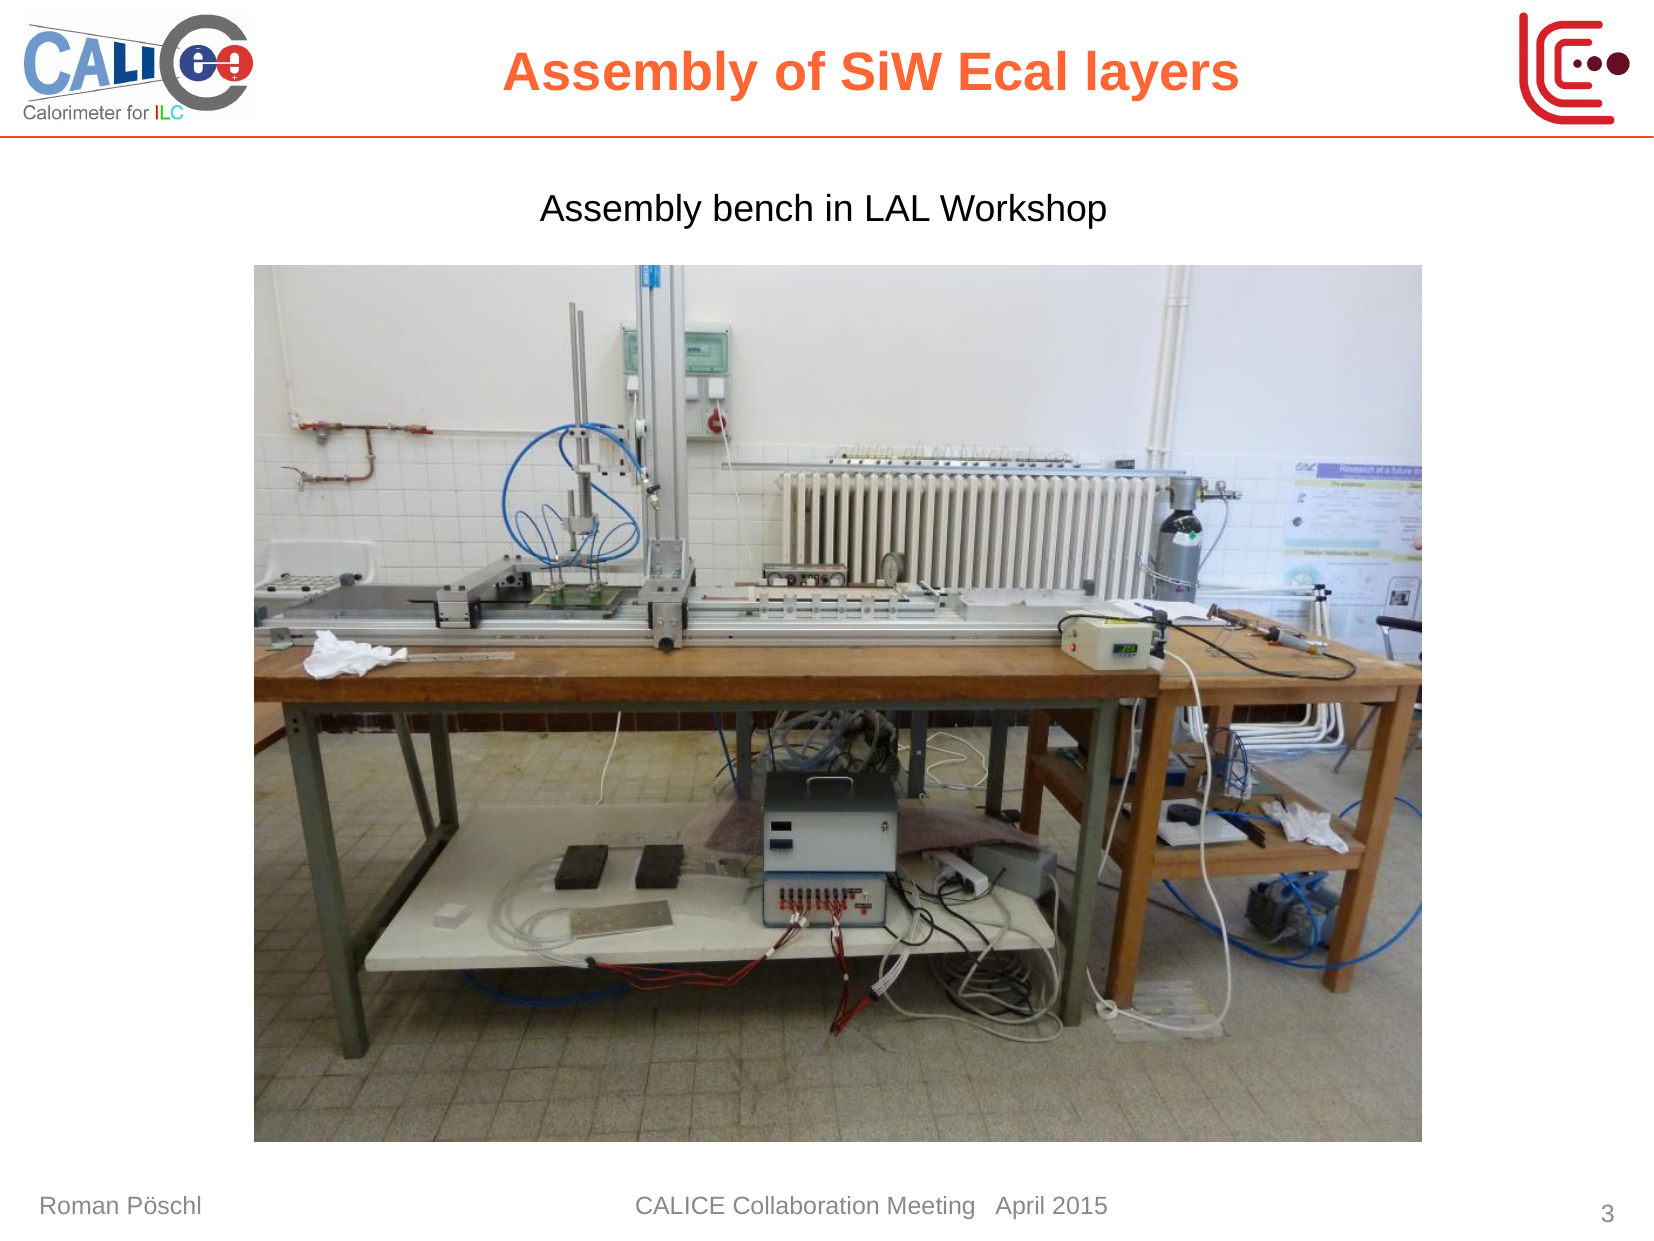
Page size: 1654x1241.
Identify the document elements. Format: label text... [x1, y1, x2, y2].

picture [20, 10, 255, 122]
picture [254, 265, 1422, 1142]
title Assembly of SiW Ecal layers [128, 29, 1617, 113]
picture [1508, 2, 1641, 135]
text_box Assembly bench in LAL Workshop [525, 180, 1126, 237]
